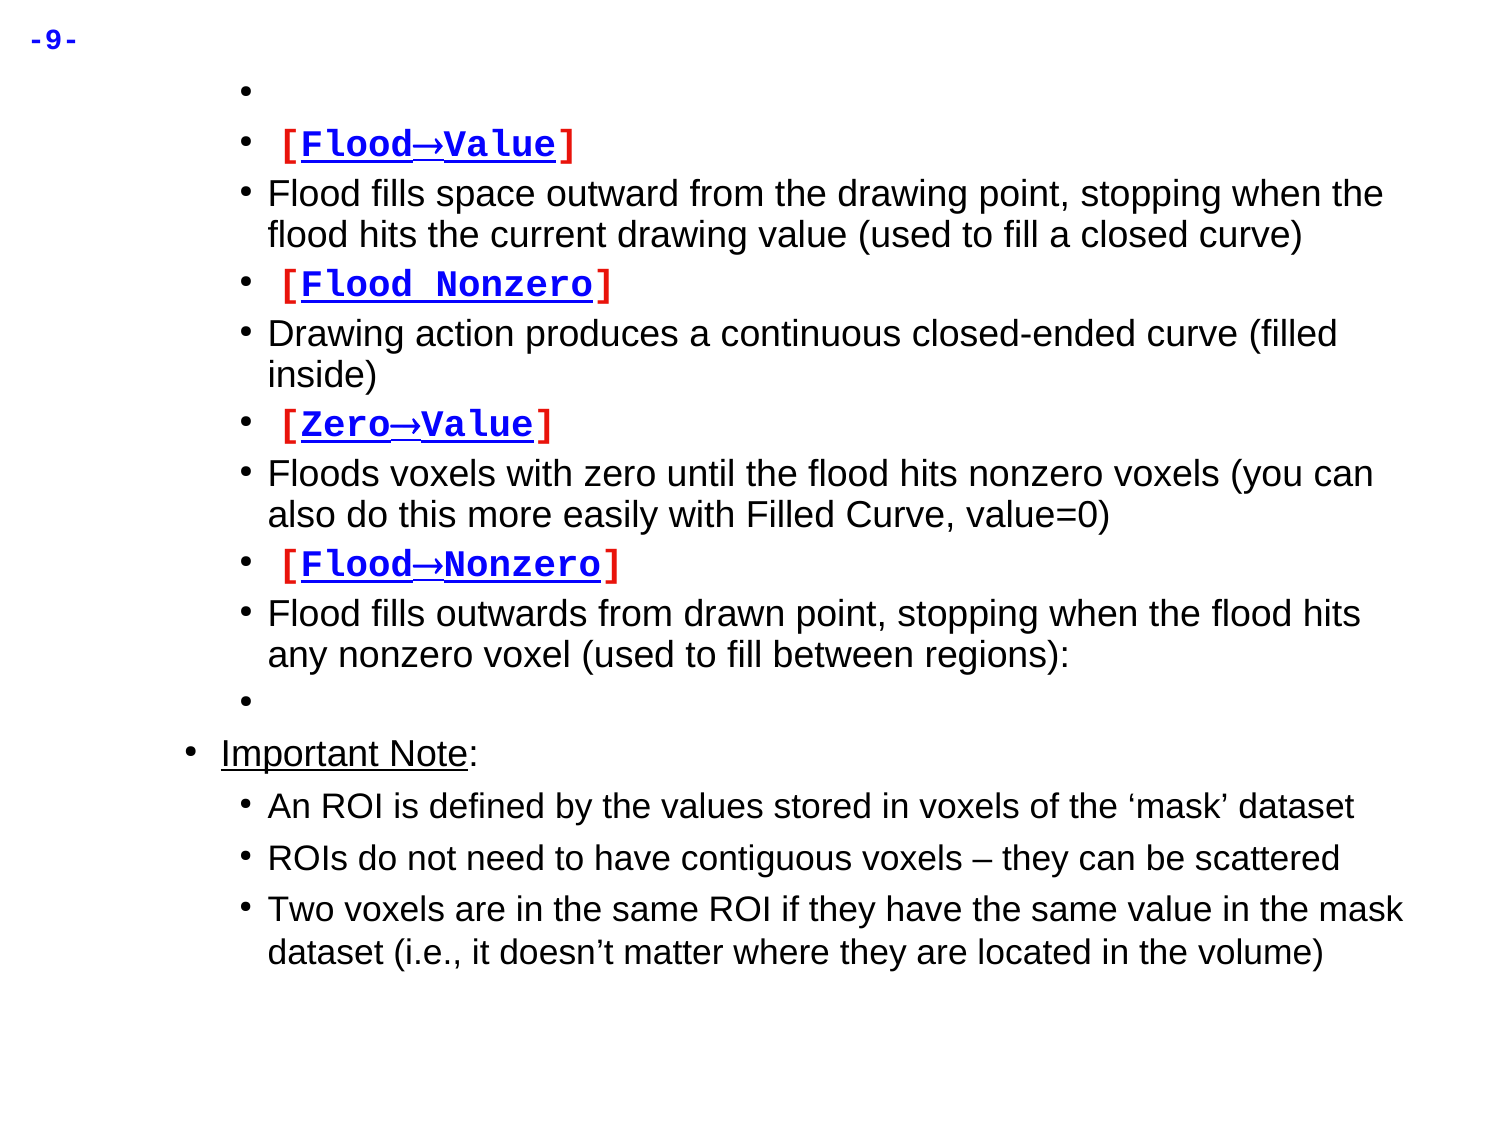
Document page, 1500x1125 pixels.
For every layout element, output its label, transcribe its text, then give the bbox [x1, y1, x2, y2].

text_box [FloodValue] Flood fills space outward from the drawing point, stopping when the flood hits the current drawing value (used to fill a closed curve) [Flood Nonzero] Drawing action produces a continuous closed-ended curve (filled inside) [ZeroValue] Floods voxels with zero until the flood hits nonzero voxels (you can also do this more easily with Filled Curve, value=0) [FloodNonzero] Flood fills outwards from drawn point, stopping when the flood hits any nonzero voxel (used to fill between regions): Important Note: An ROI is defined by the values stored in voxels of the ‘mask’ dataset ROIs do not need to have contiguous voxels – they can be scattered Two voxels are in the same ROI if they have the same value in the mask dataset (i.e., it doesn’t matter where they are located in the volume) [112, 62, 1425, 1051]
